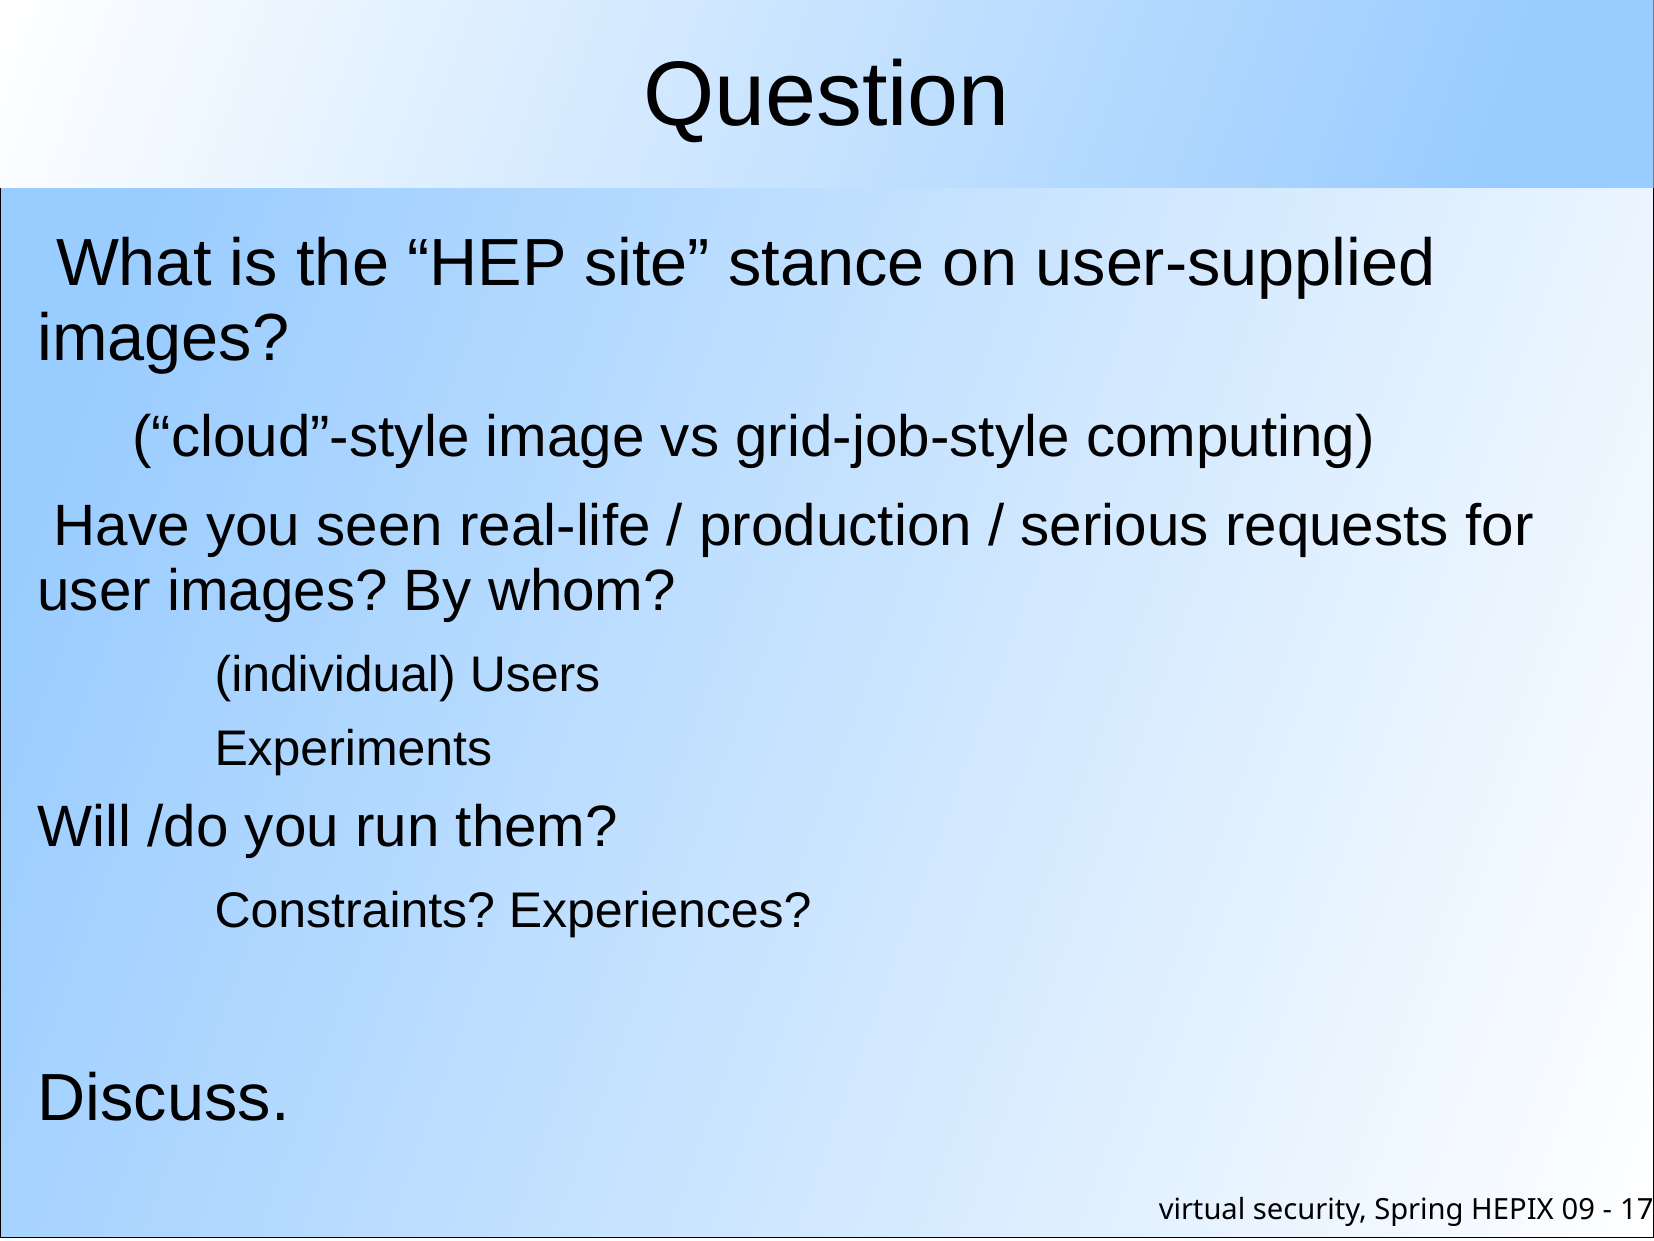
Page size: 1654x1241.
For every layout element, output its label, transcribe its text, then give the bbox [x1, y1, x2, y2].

list What is the “HEP site” stance on user-supplied images? (“cloud”-style image vs grid-job-style computing) Have you seen real-life / production / serious requests for user images? By whom? (individual) Users Experiments Will /do you run them? Constraints? Experiences? Discuss. [37, 225, 1613, 1201]
title Question [82, 0, 1571, 188]
